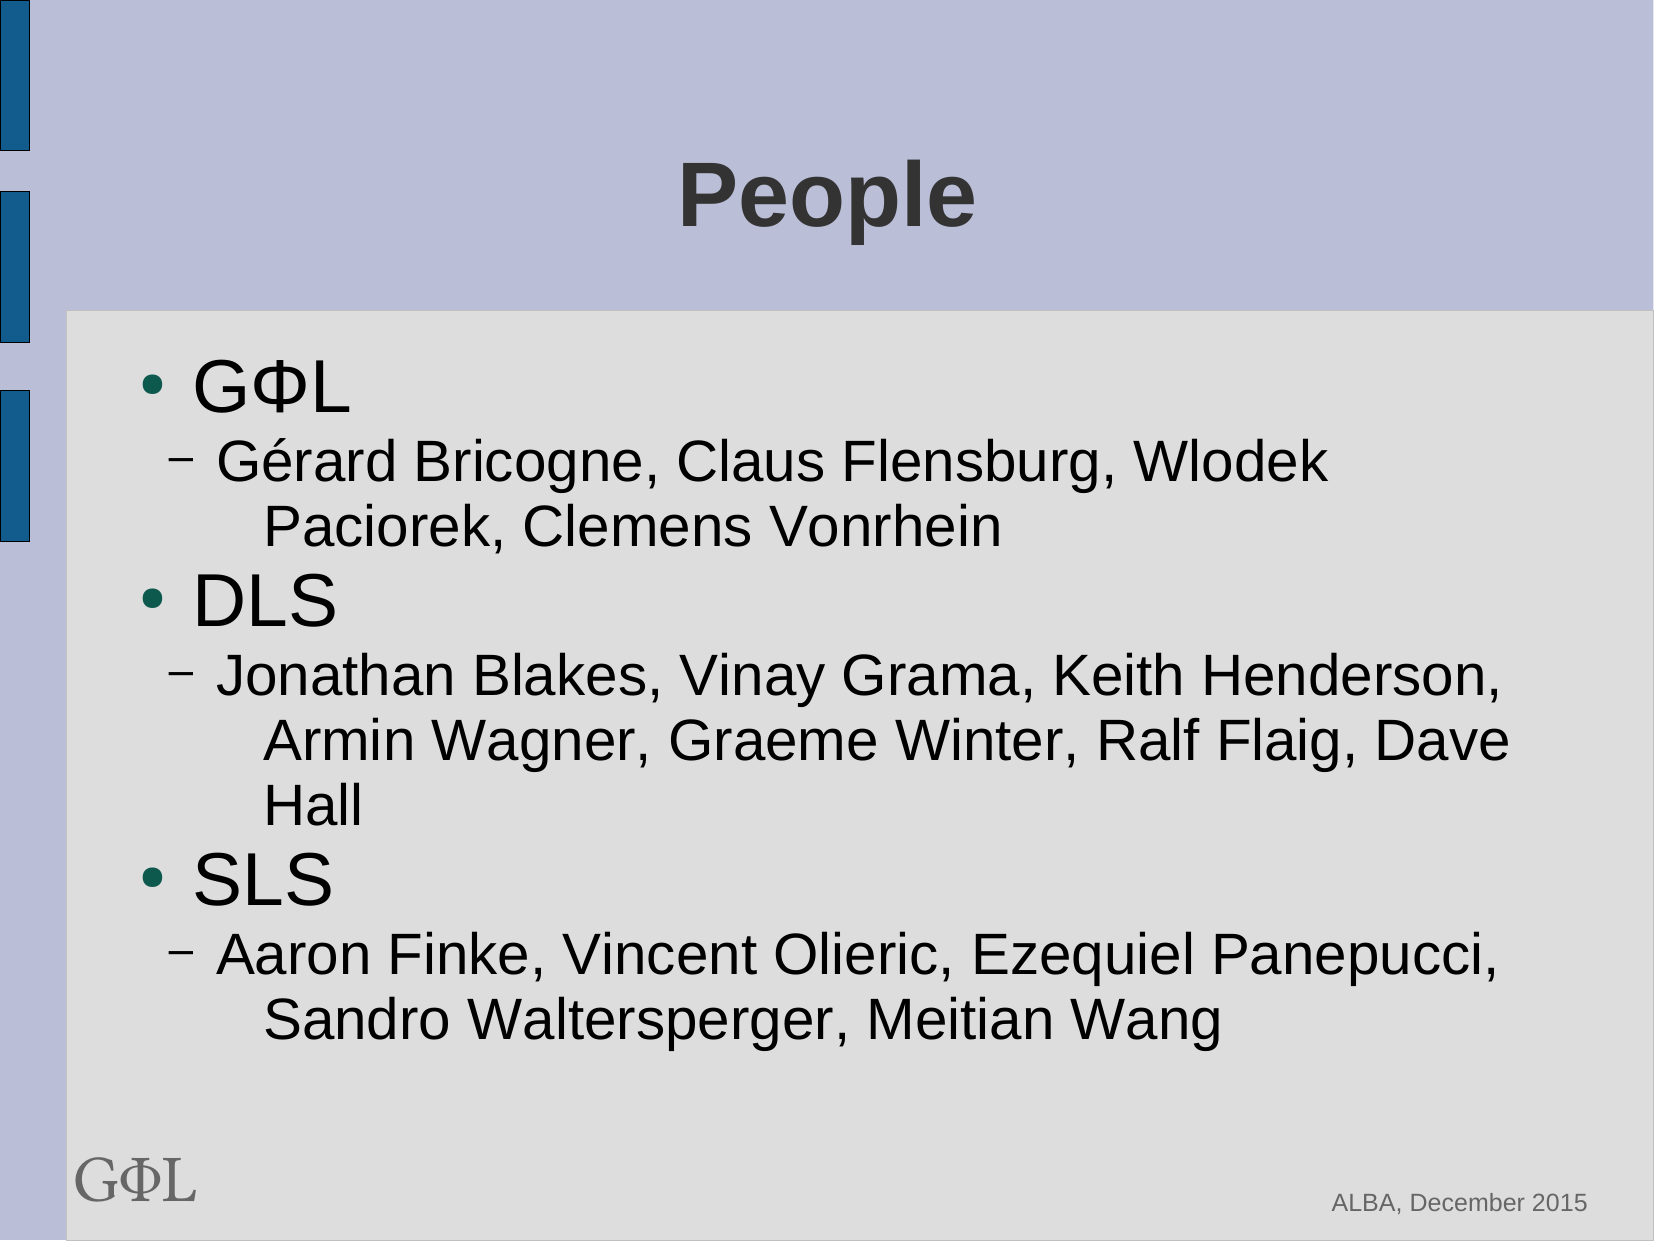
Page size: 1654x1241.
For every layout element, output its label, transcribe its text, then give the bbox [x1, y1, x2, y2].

list GΦL Gérard Bricogne, Claus Flensburg, Wlodek Paciorek, Clemens Vonrhein DLS Jonathan Blakes, Vinay Grama, Keith Henderson, Armin Wagner, Graeme Winter, Ralf Flaig, Dave Hall SLS Aaron Finke, Vincent Olieric, Ezequiel Panepucci, Sandro Waltersperger, Meitian Wang [121, 344, 1534, 1164]
title People [121, 91, 1534, 299]
